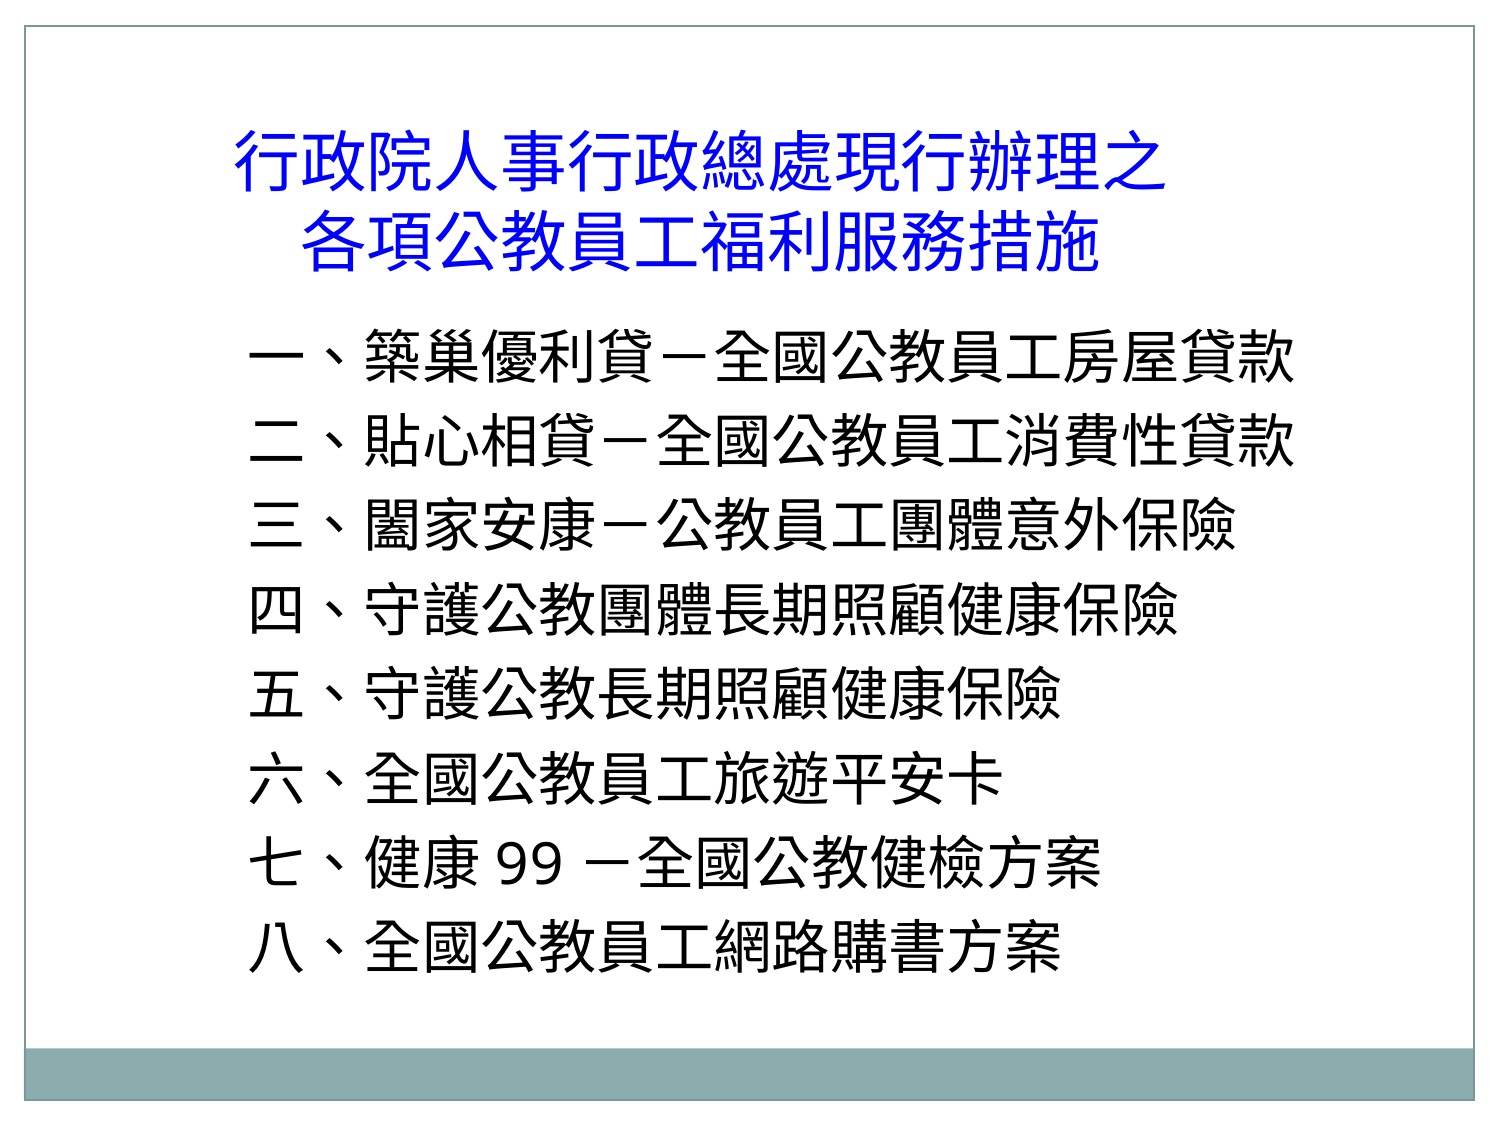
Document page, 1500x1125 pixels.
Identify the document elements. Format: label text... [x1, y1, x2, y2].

list 一、築巢優利貸－全國公教員工房屋貸款 二、貼心相貸－全國公教員工消費性貸款 三、闔家安康－公教員工團體意外保險 四、守護公教團體長期照顧健康保險 五、守護公教長期照顧健康保險 六、全國公教員工旅遊平安卡 七、健康99－全國公教健檢方案 八、全國公教員工網路購書方案 [232, 312, 1500, 1083]
title 行政院人事行政總處現行辦理之 各項公教員工福利服務措施 [0, 99, 1402, 288]
